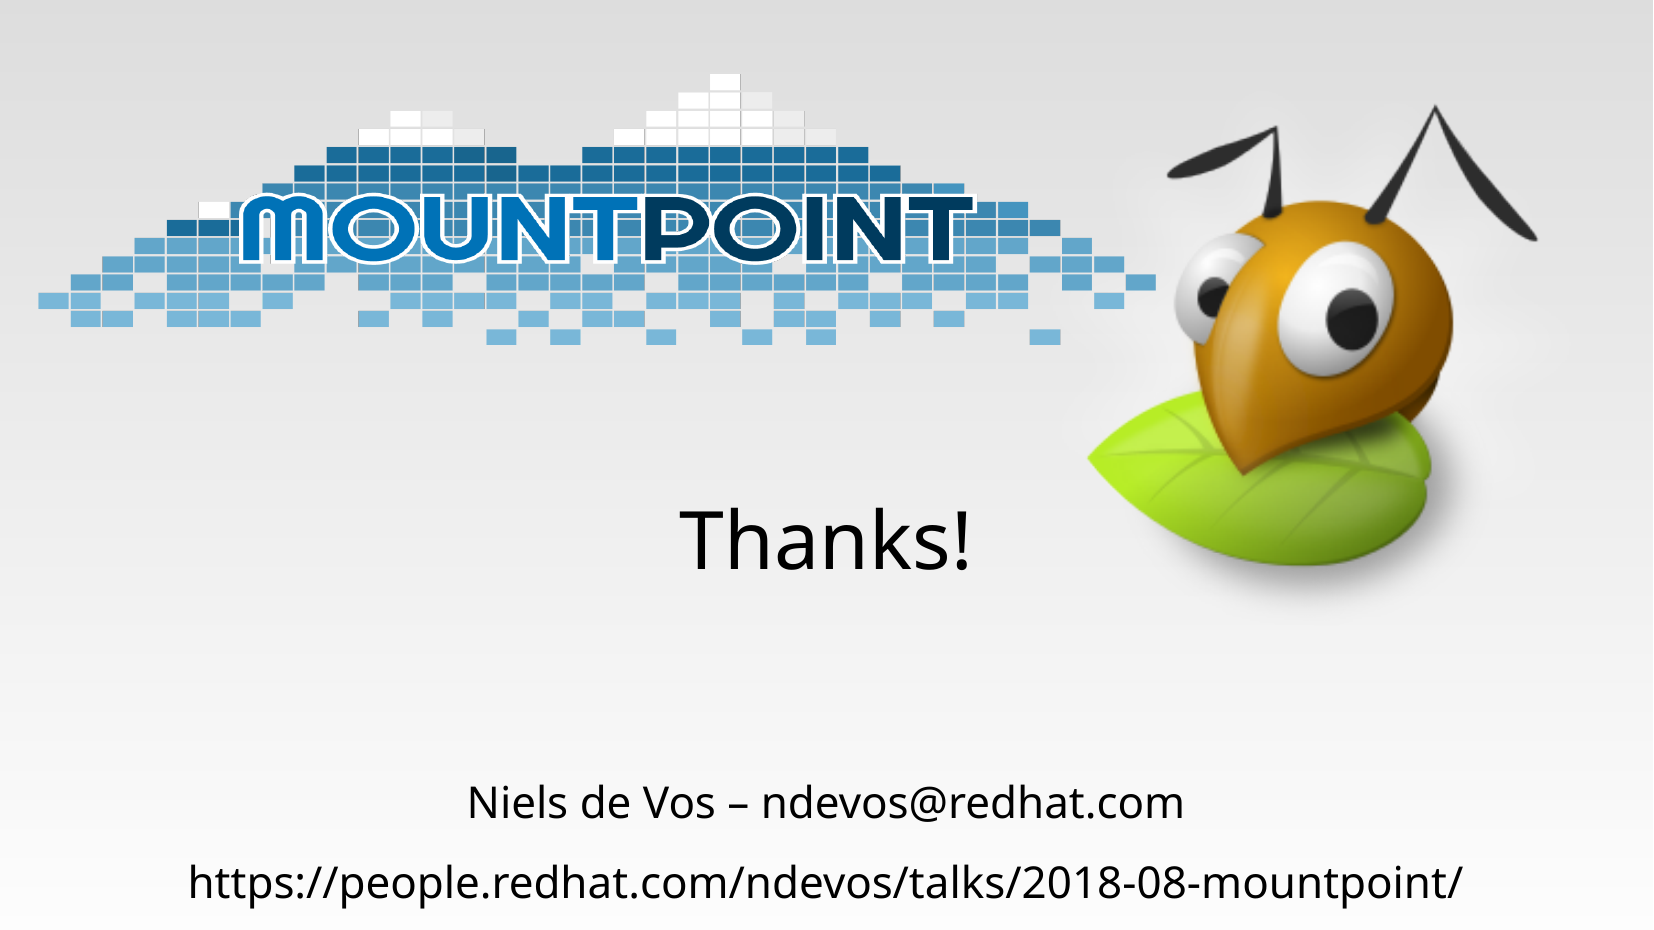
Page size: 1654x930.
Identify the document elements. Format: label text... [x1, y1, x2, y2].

list Thanks! Niels de Vos – ndevos@redhat.com https://people.redhat.com/ndevos/talks/2018-08-mountpoint/ [82, 483, 1571, 912]
picture [38, 74, 1606, 630]
